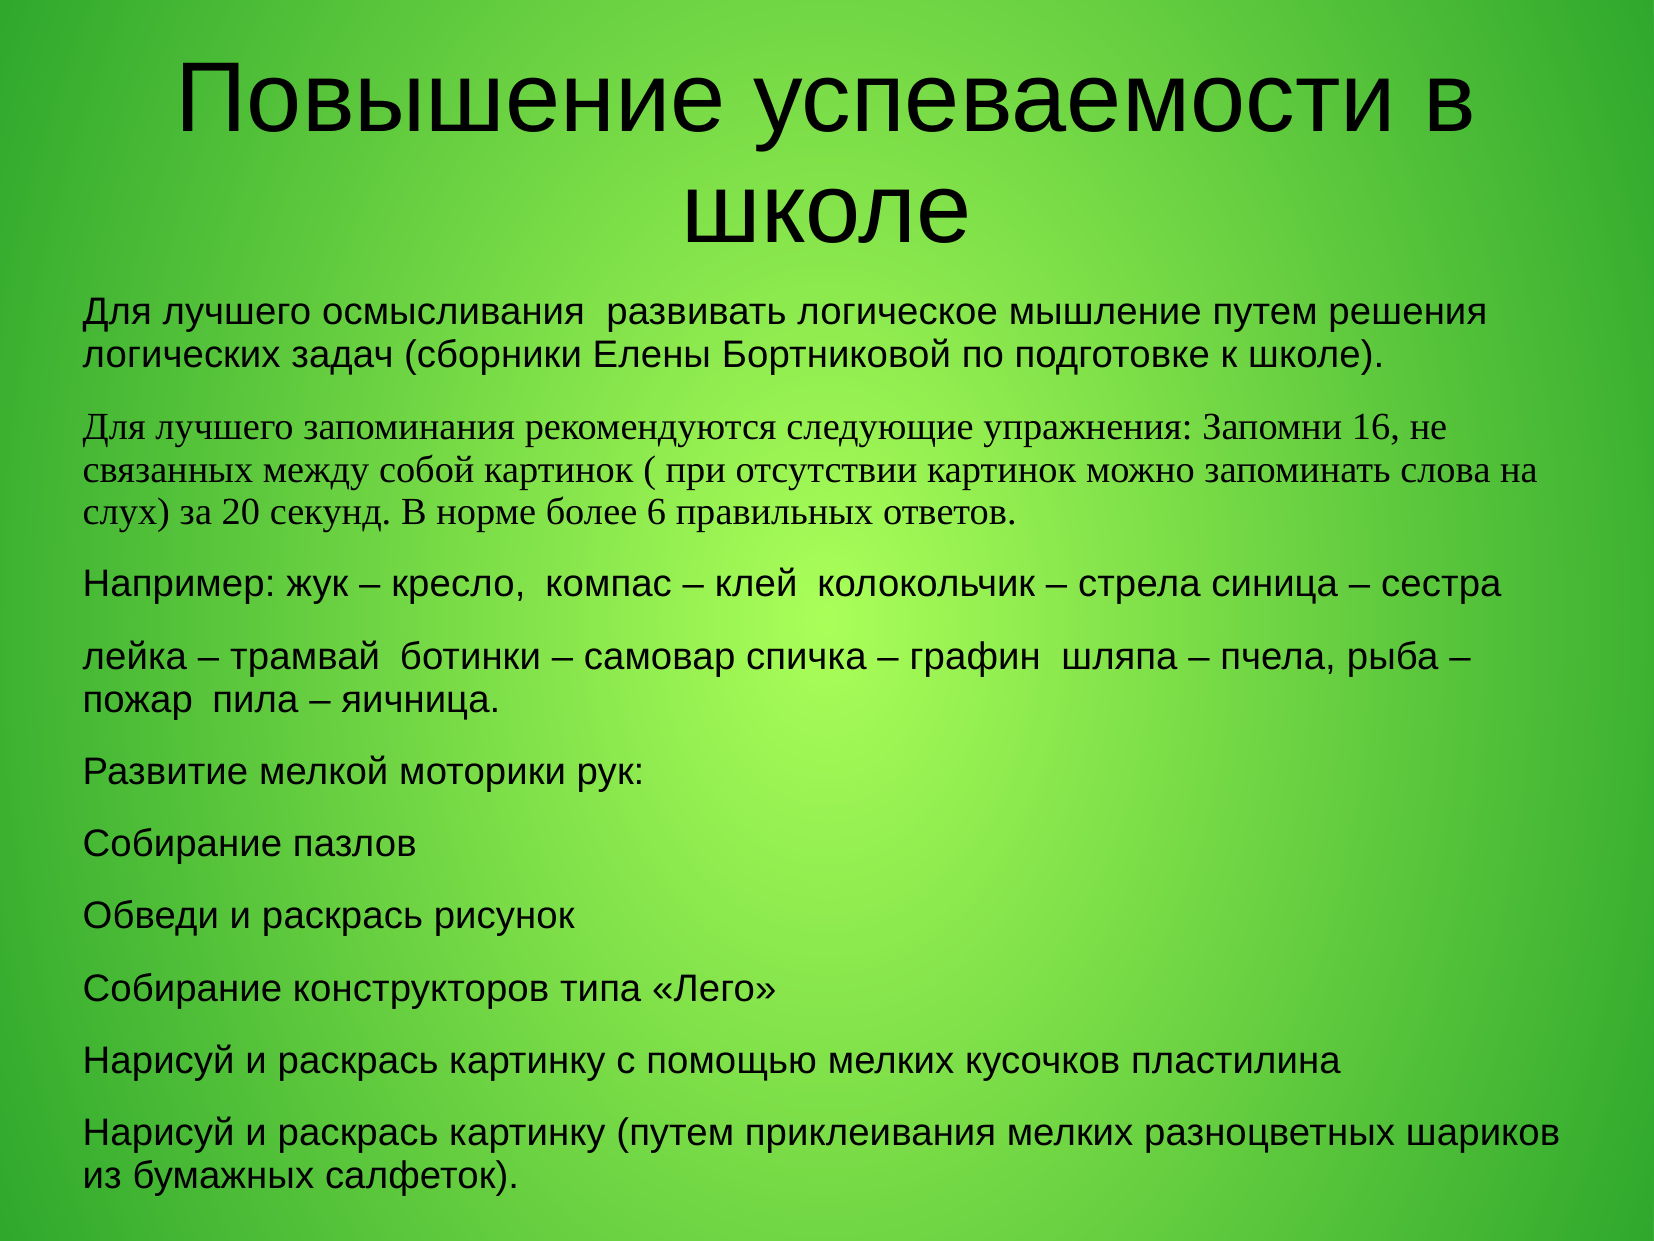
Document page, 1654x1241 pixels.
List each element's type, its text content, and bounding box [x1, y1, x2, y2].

list Для лучшего осмысливания развивать логическое мышление путем решения логических задач (сборники Елены Бортниковой по подготовке к школе). Для лучшего запоминания рекомендуются следующие упражнения: Запомни 16, не связанных между собой картинок ( при отсутствии картинок можно запоминать слова на слух) за 20 секунд. В норме более 6 правильных ответов. Например: жук – кресло,компас – клейколокольчик – стрела синица – сестра лейка – трамвайботинки – самовар спичка – графиншляпа – пчела, рыба – пожарпила – яичница. Развитие мелкой моторики рук: Собирание пазлов Обведи и раскрась рисунок Собирание конструкторов типа «Лего» Нарисуй и раскрась картинку с помощью мелких кусочков пластилина Нарисуй и раскрась картинку (путем приклеивания мелких разноцветных шариков из бумажных салфеток). [82, 290, 1571, 1211]
title Повышение успеваемости в школе [82, 42, 1571, 264]
